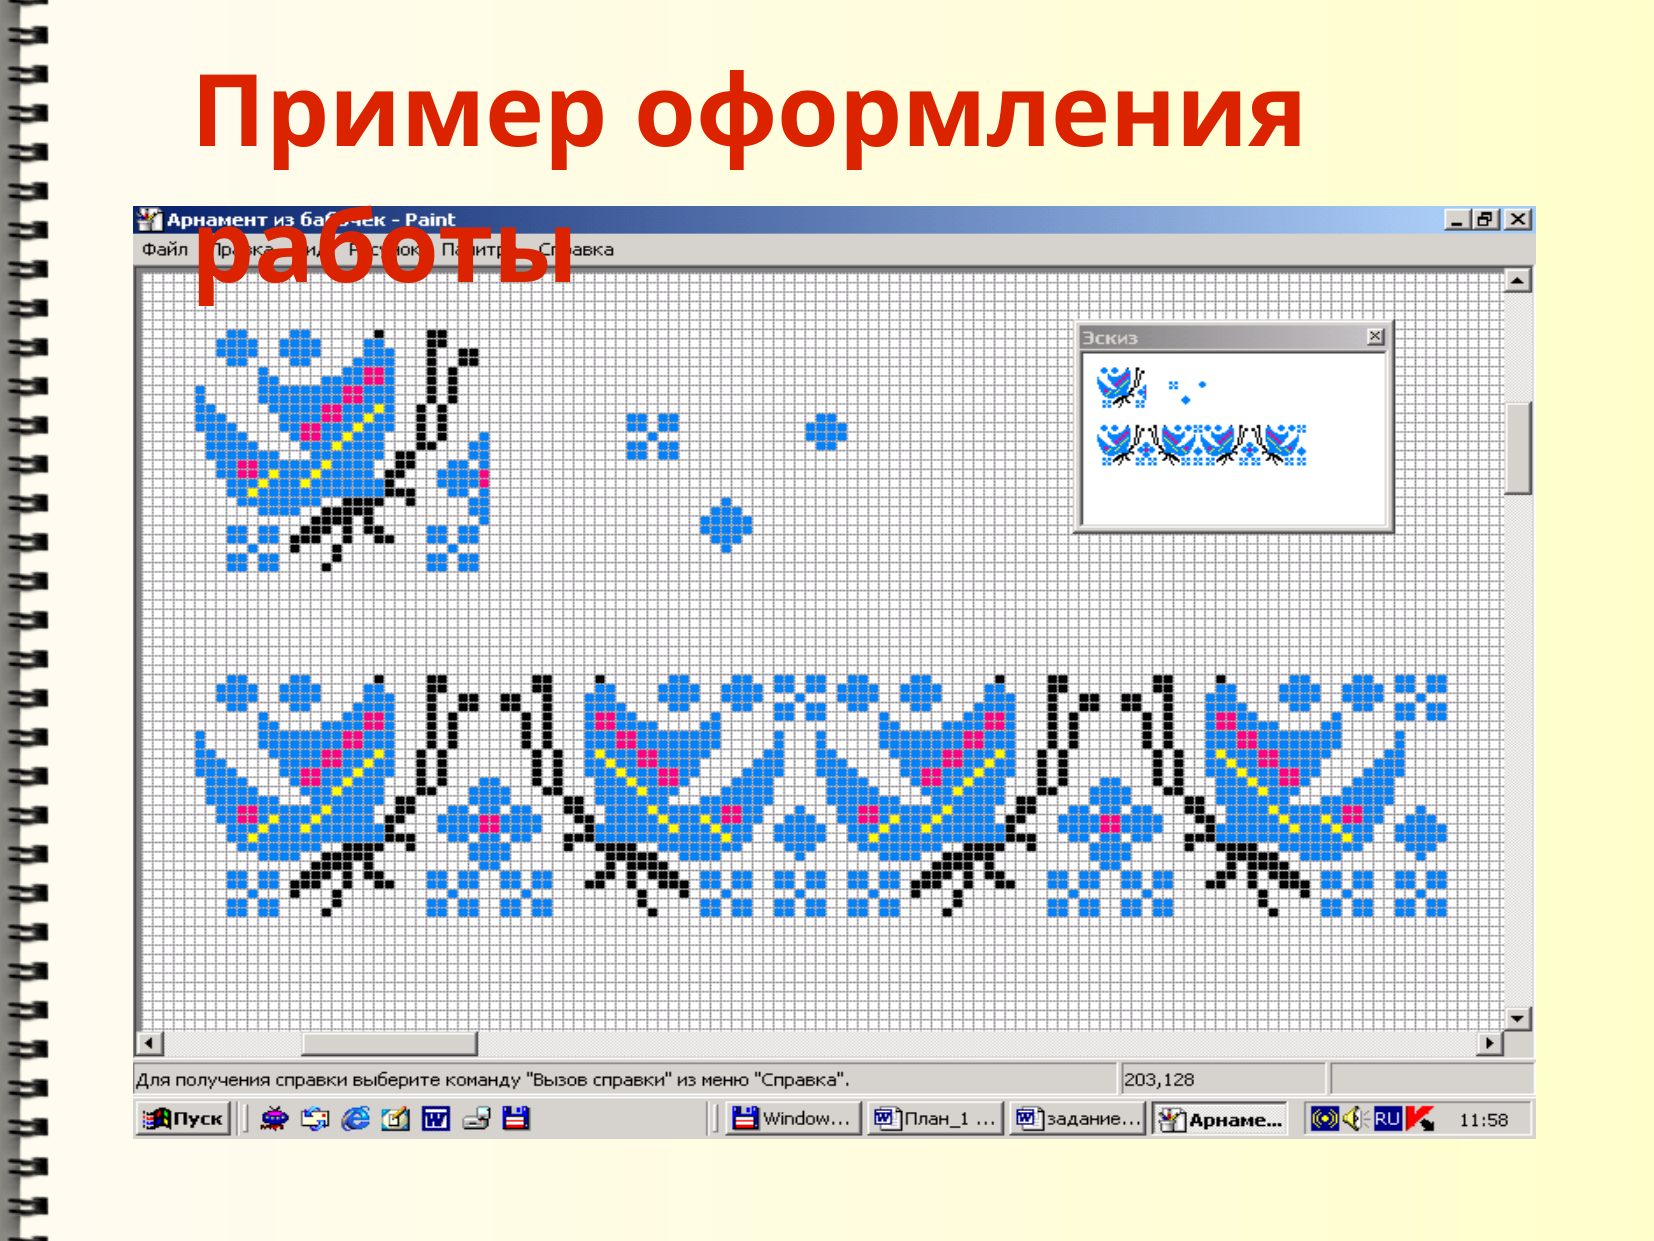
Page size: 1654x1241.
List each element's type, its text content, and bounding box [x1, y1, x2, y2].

picture [0, 0, 1654, 1241]
picture [335, 242, 357, 271]
text_box Пример оформления работы [177, 31, 1595, 175]
picture [133, 206, 1536, 1139]
